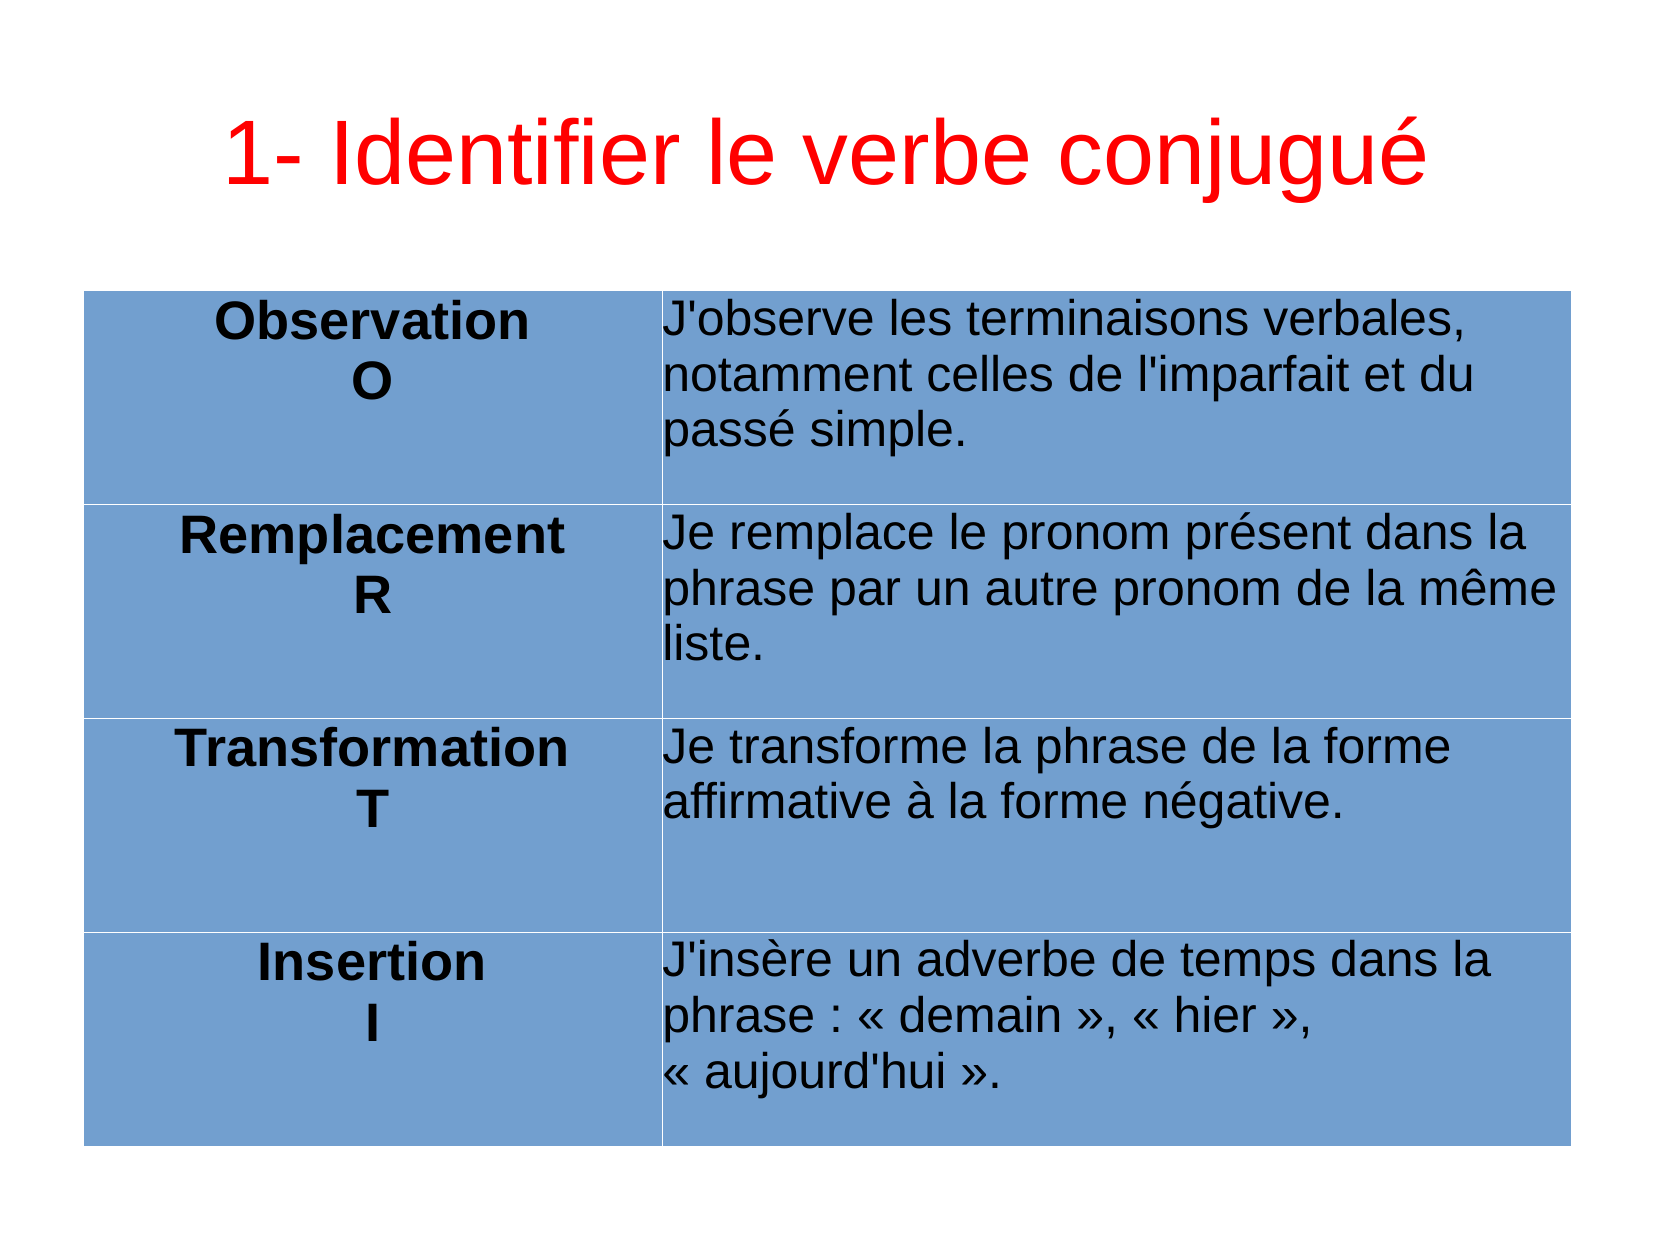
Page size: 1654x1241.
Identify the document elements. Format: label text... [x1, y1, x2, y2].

table_header J'observe les terminaisons verbales, notamment celles de l'imparfait et du passé simple. [663, 291, 1571, 504]
table_cell Je remplace le pronom présent dans la phrase par un autre pronom de la même liste. [663, 505, 1571, 718]
table_cell Je transforme la phrase de la forme affirmative à la forme négative. [663, 719, 1571, 932]
table_cell Transformation T [84, 719, 662, 932]
title 1- Identifier le verbe conjugué [82, 49, 1571, 257]
table_cell Remplacement R [84, 505, 662, 718]
table_header Observation O [84, 291, 662, 504]
table_cell J'insère un adverbe de temps dans la phrase : « demain », « hier », « aujourd'hui ». [663, 933, 1571, 1146]
table_cell Insertion I [84, 933, 662, 1146]
